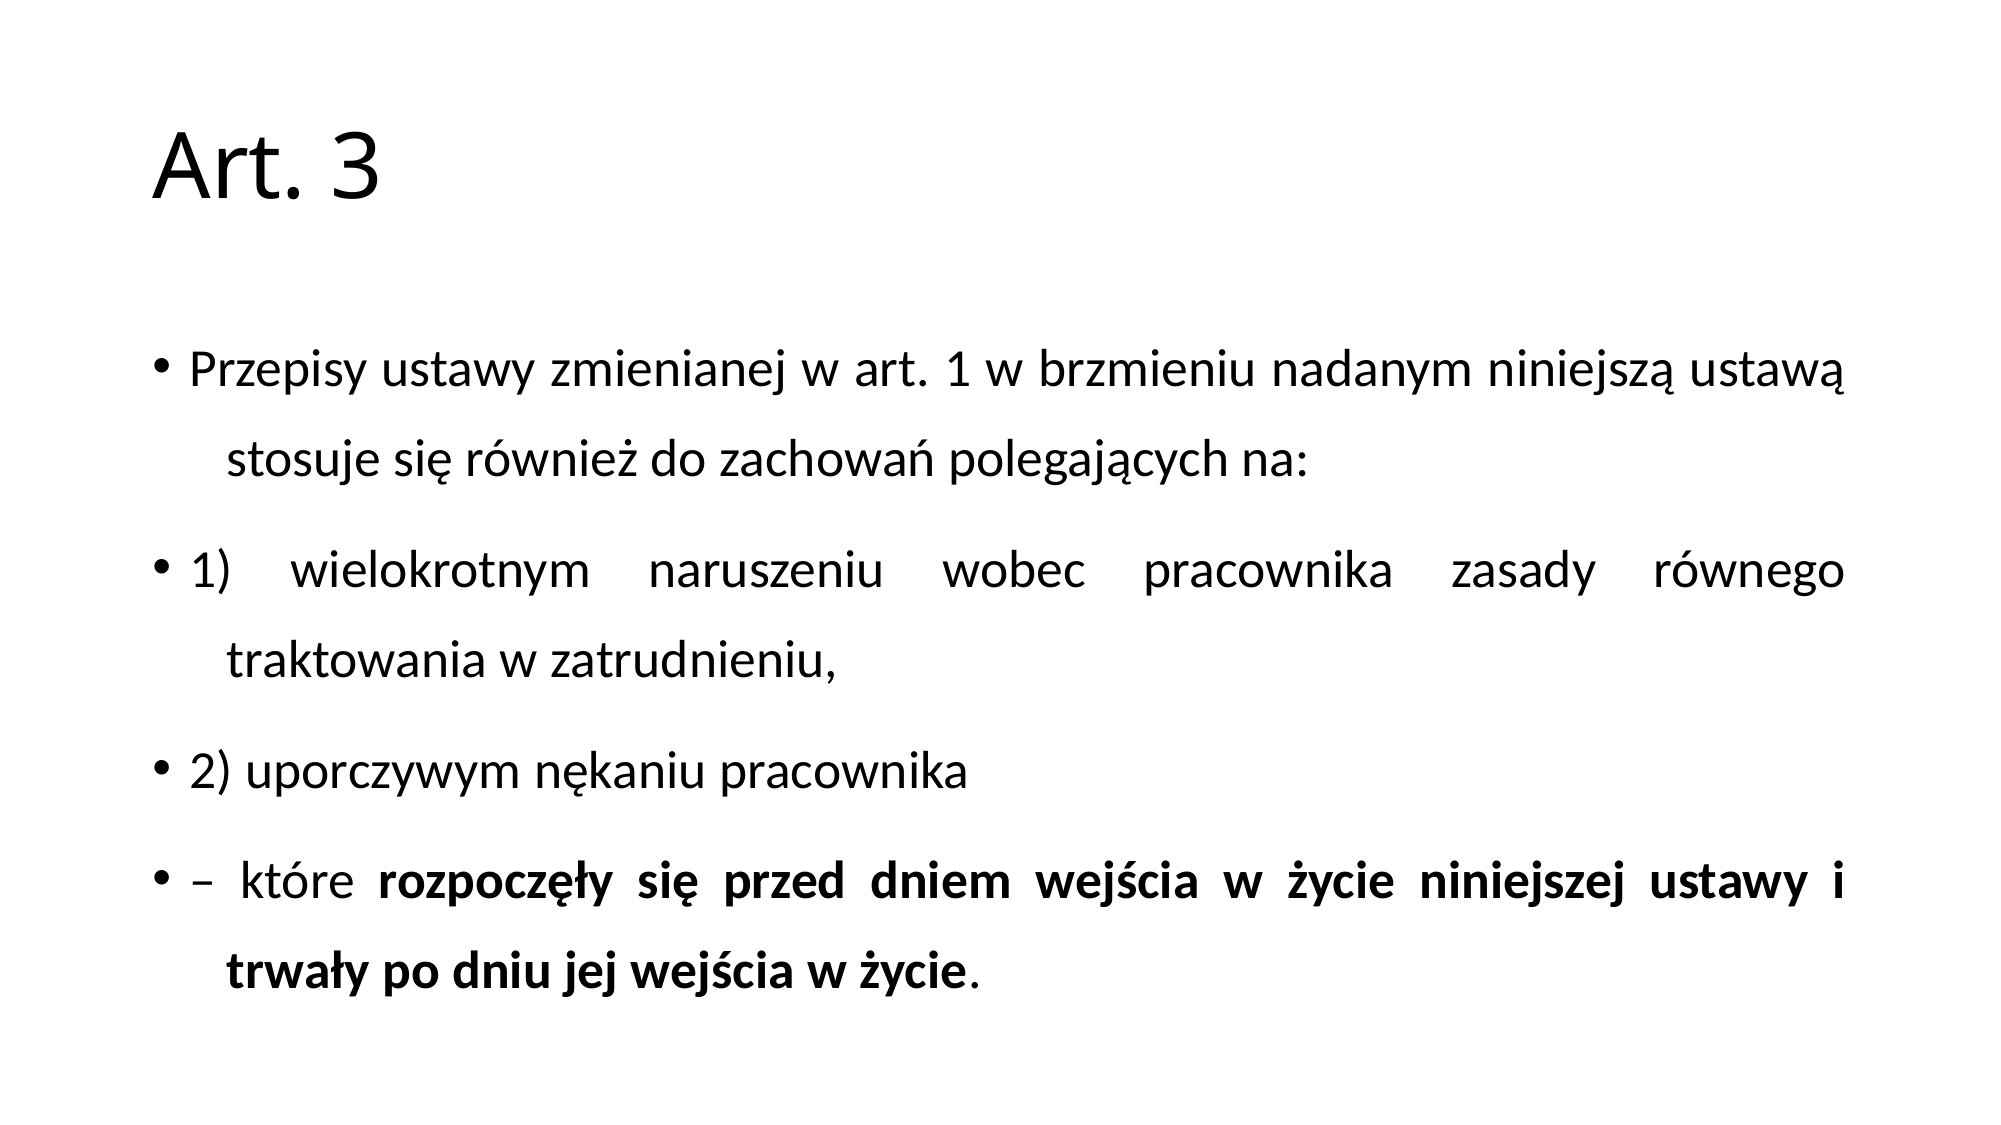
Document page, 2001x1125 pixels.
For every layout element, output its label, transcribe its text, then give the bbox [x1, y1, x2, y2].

list Przepisy ustawy zmienianej w art. 1 w brzmieniu nadanym niniejszą ustawą stosuje się również do zachowań polegających na: 1) wielokrotnym naruszeniu wobec pracownika zasady równego traktowania w zatrudnieniu, 2) uporczywym nękaniu pracownika – które rozpoczęły się przed dniem wejścia w życie niniejszej ustawy i trwały po dniu jej wejścia w życie. [137, 299, 1863, 1014]
title Art. 3 [137, 59, 1863, 278]
